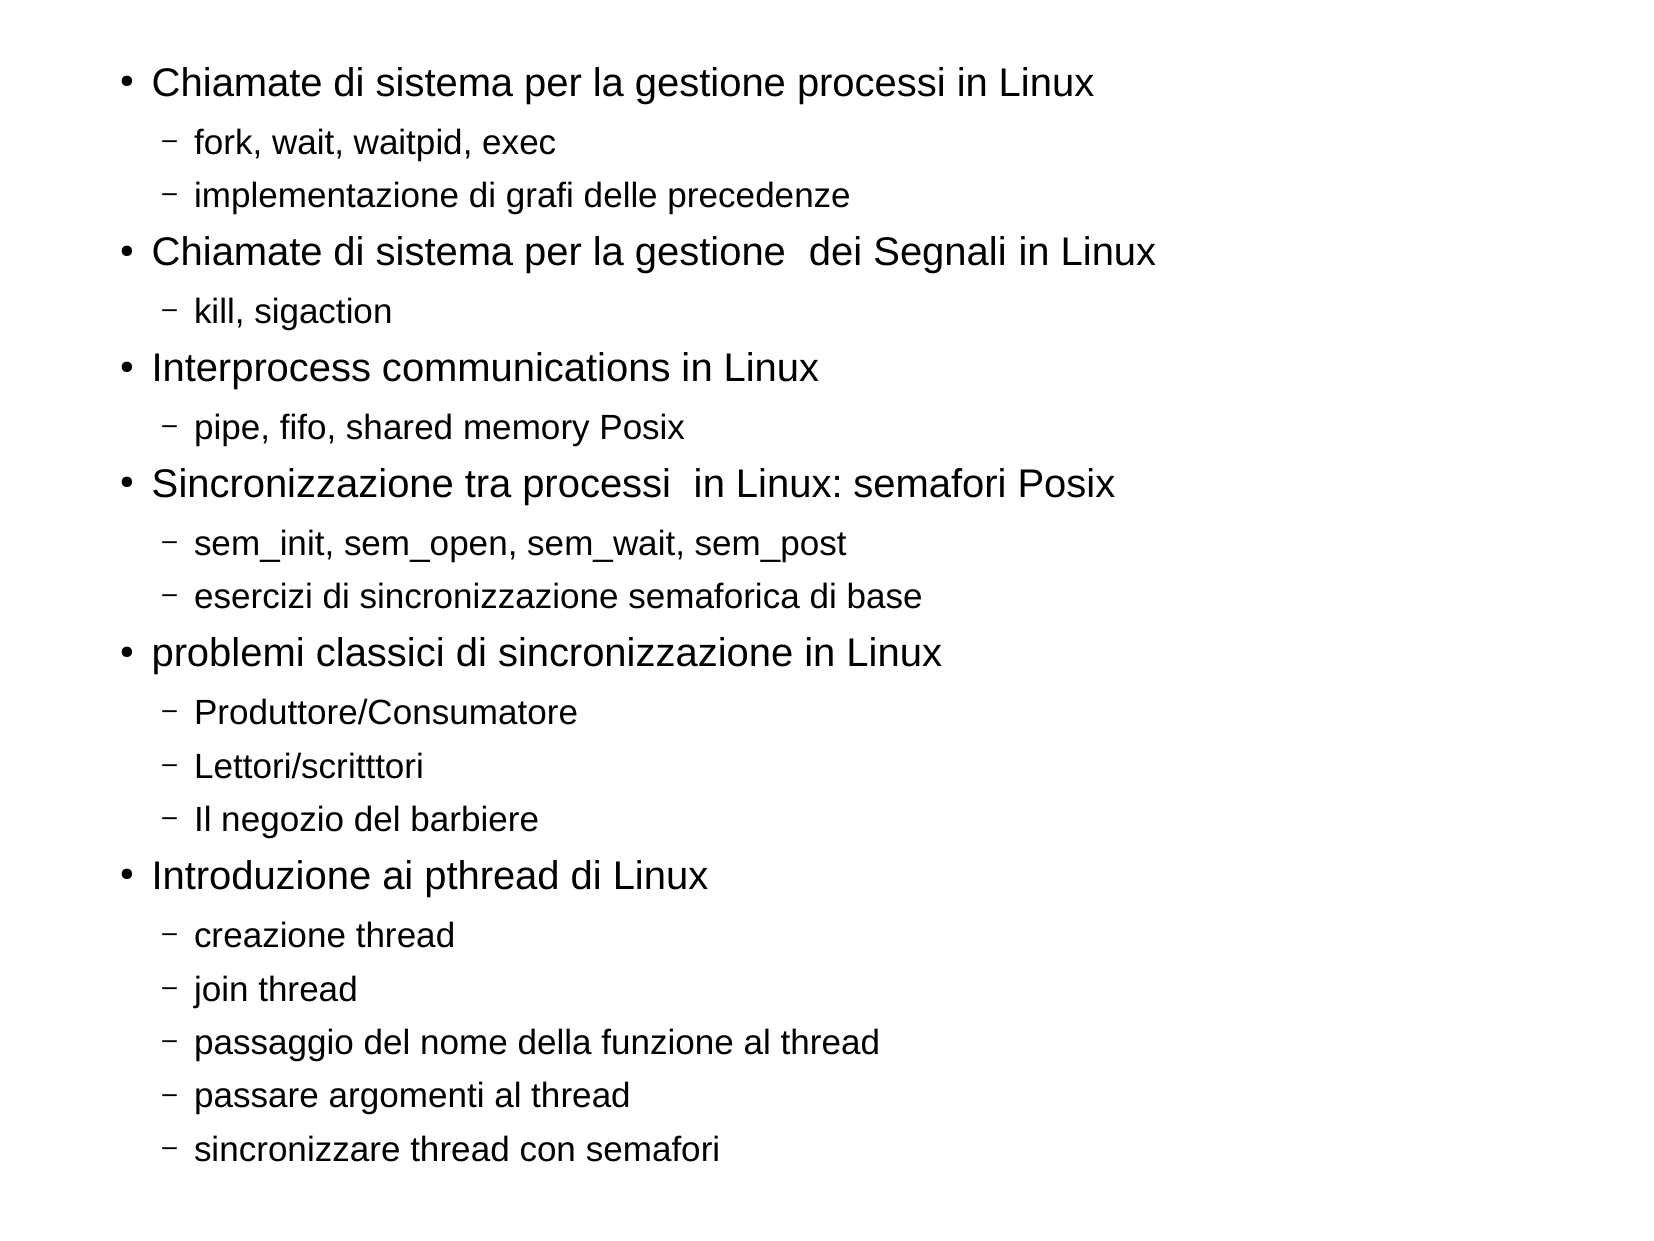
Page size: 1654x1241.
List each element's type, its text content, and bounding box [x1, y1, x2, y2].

list Chiamate di sistema per la gestione processi in Linux fork, wait, waitpid, exec implementazione di grafi delle precedenze Chiamate di sistema per la gestione dei Segnali in Linux kill, sigaction Interprocess communications in Linux pipe, fifo, shared memory Posix Sincronizzazione tra processi in Linux: semafori Posix sem_init, sem_open, sem_wait, sem_post esercizi di sincronizzazione semaforica di base problemi classici di sincronizzazione in Linux Produttore/Consumatore Lettori/scritttori Il negozio del barbiere Introduzione ai pthread di Linux creazione thread join thread passaggio del nome della funzione al thread passare argomenti al thread sincronizzare thread con semafori [82, 60, 1538, 1186]
